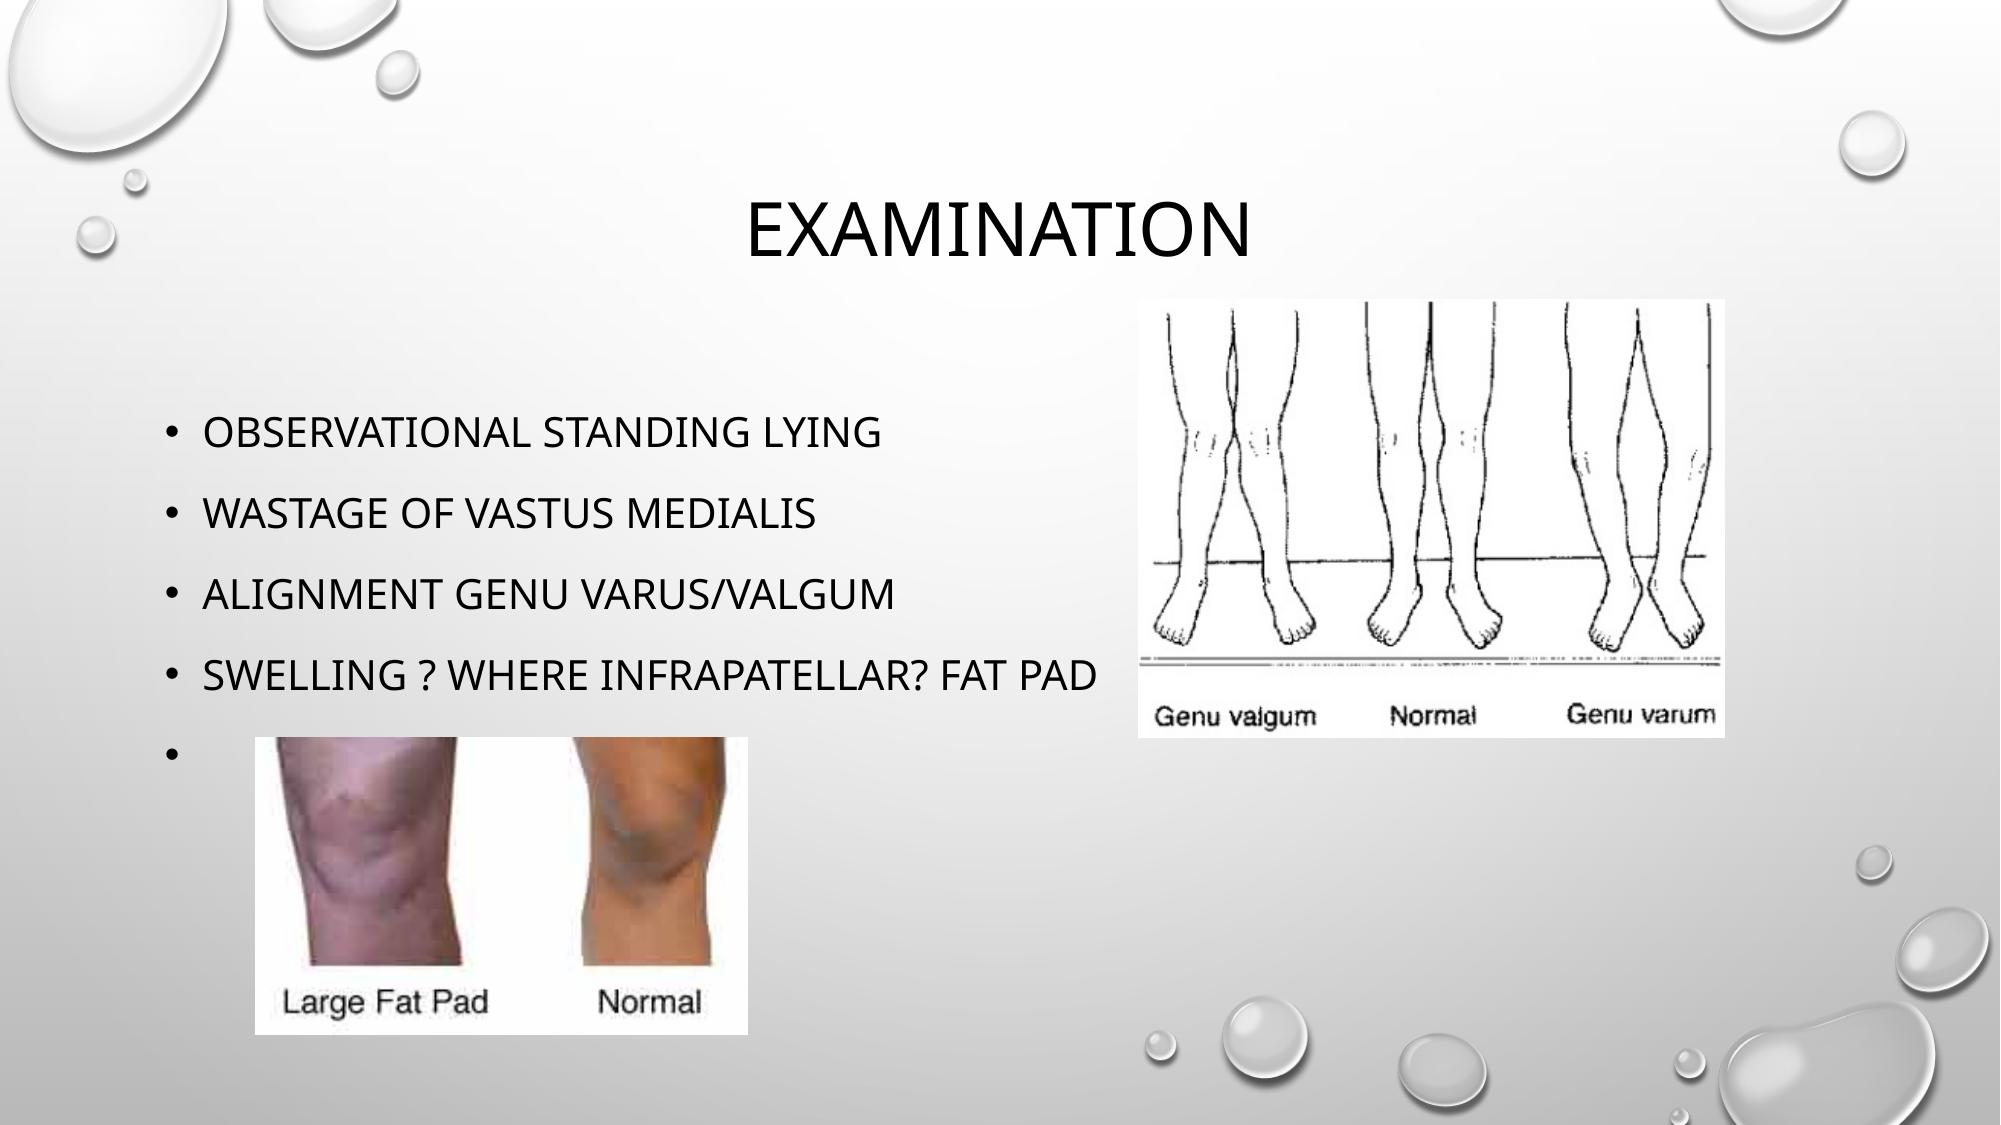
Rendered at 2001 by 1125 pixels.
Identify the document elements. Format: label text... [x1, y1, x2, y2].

picture [255, 737, 748, 1035]
title Examination [149, 101, 1851, 364]
list Observational standing lying Wastage of vastus medialis Alignment genu Varus/valgum Swelling ? Where infrapatellar? Fat pad [149, 388, 1850, 950]
picture [1138, 299, 1725, 738]
